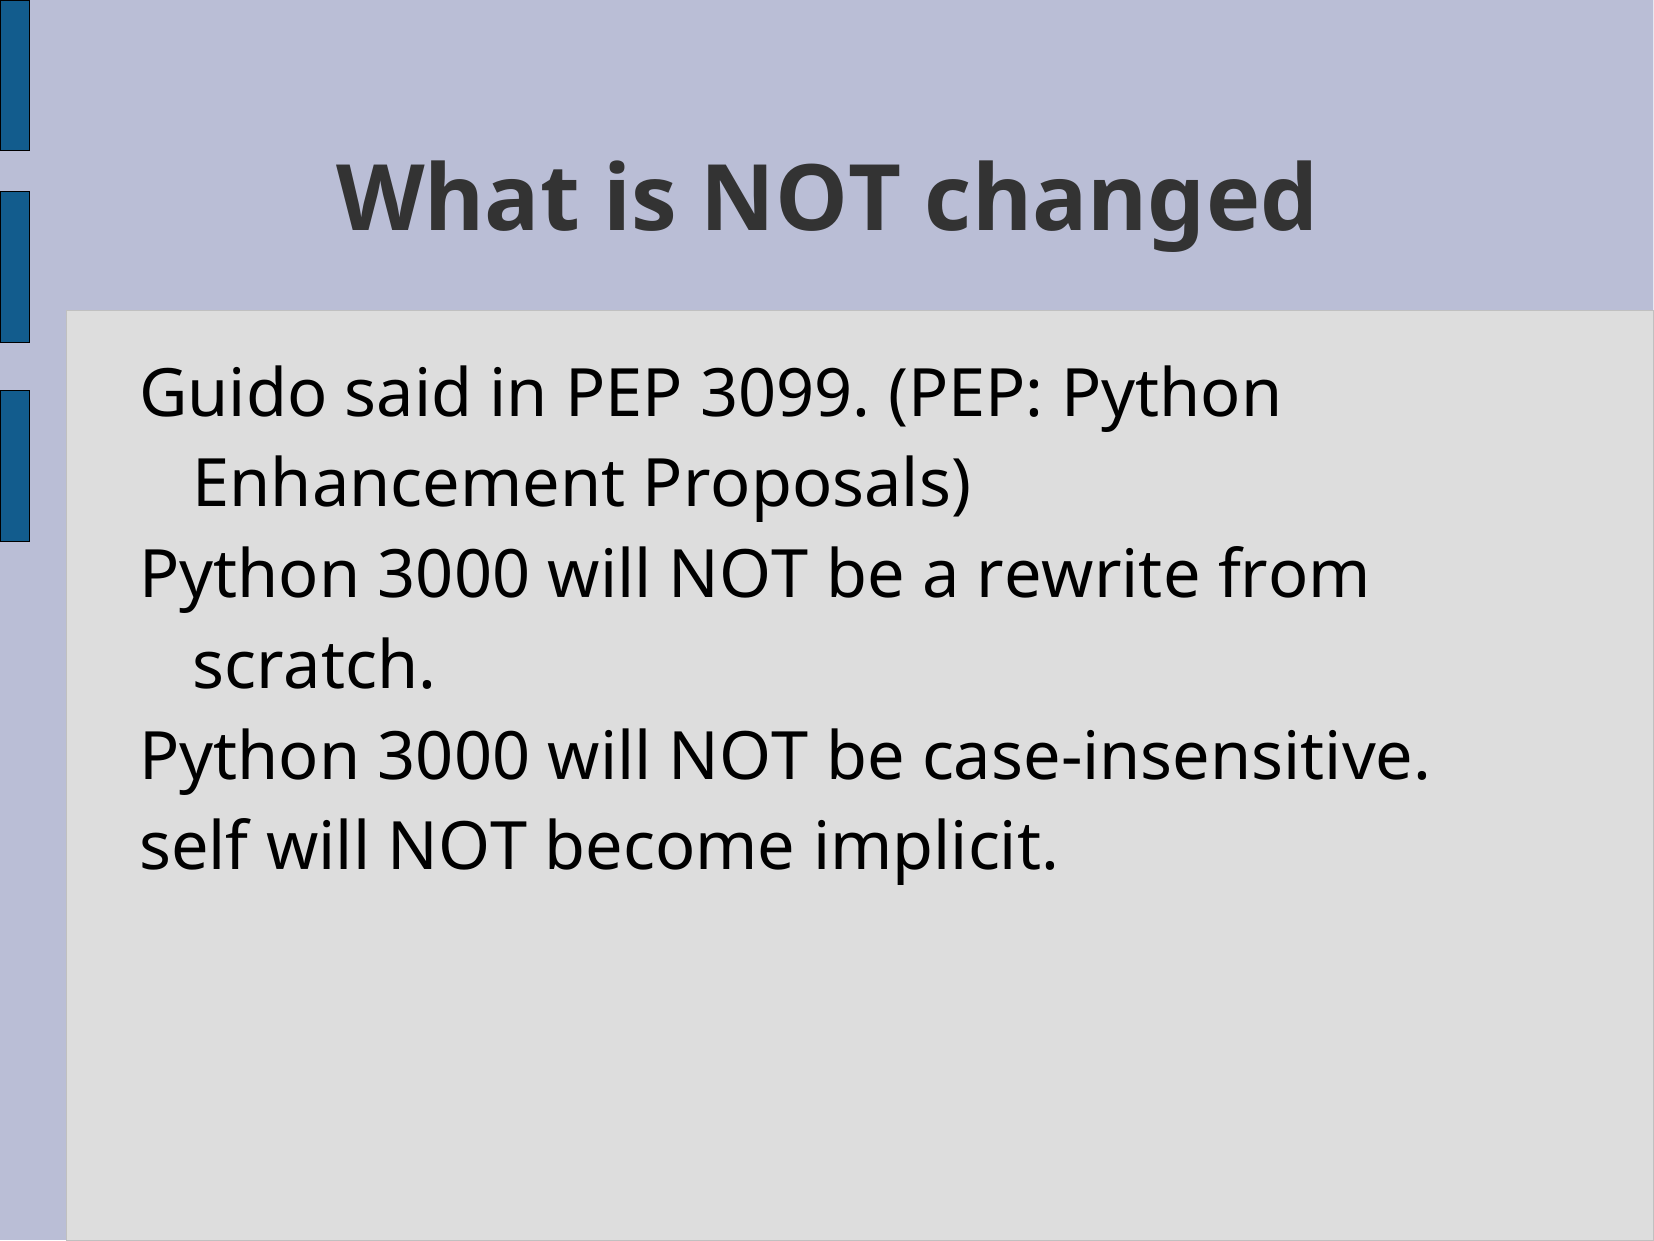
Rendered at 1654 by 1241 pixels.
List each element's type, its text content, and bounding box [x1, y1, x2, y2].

list Guido said in PEP 3099. (PEP: Python Enhancement Proposals) Python 3000 will NOT be a rewrite from scratch. Python 3000 will NOT be case-insensitive. self will NOT become implicit. [121, 344, 1534, 1112]
title What is NOT changed [121, 98, 1534, 291]
